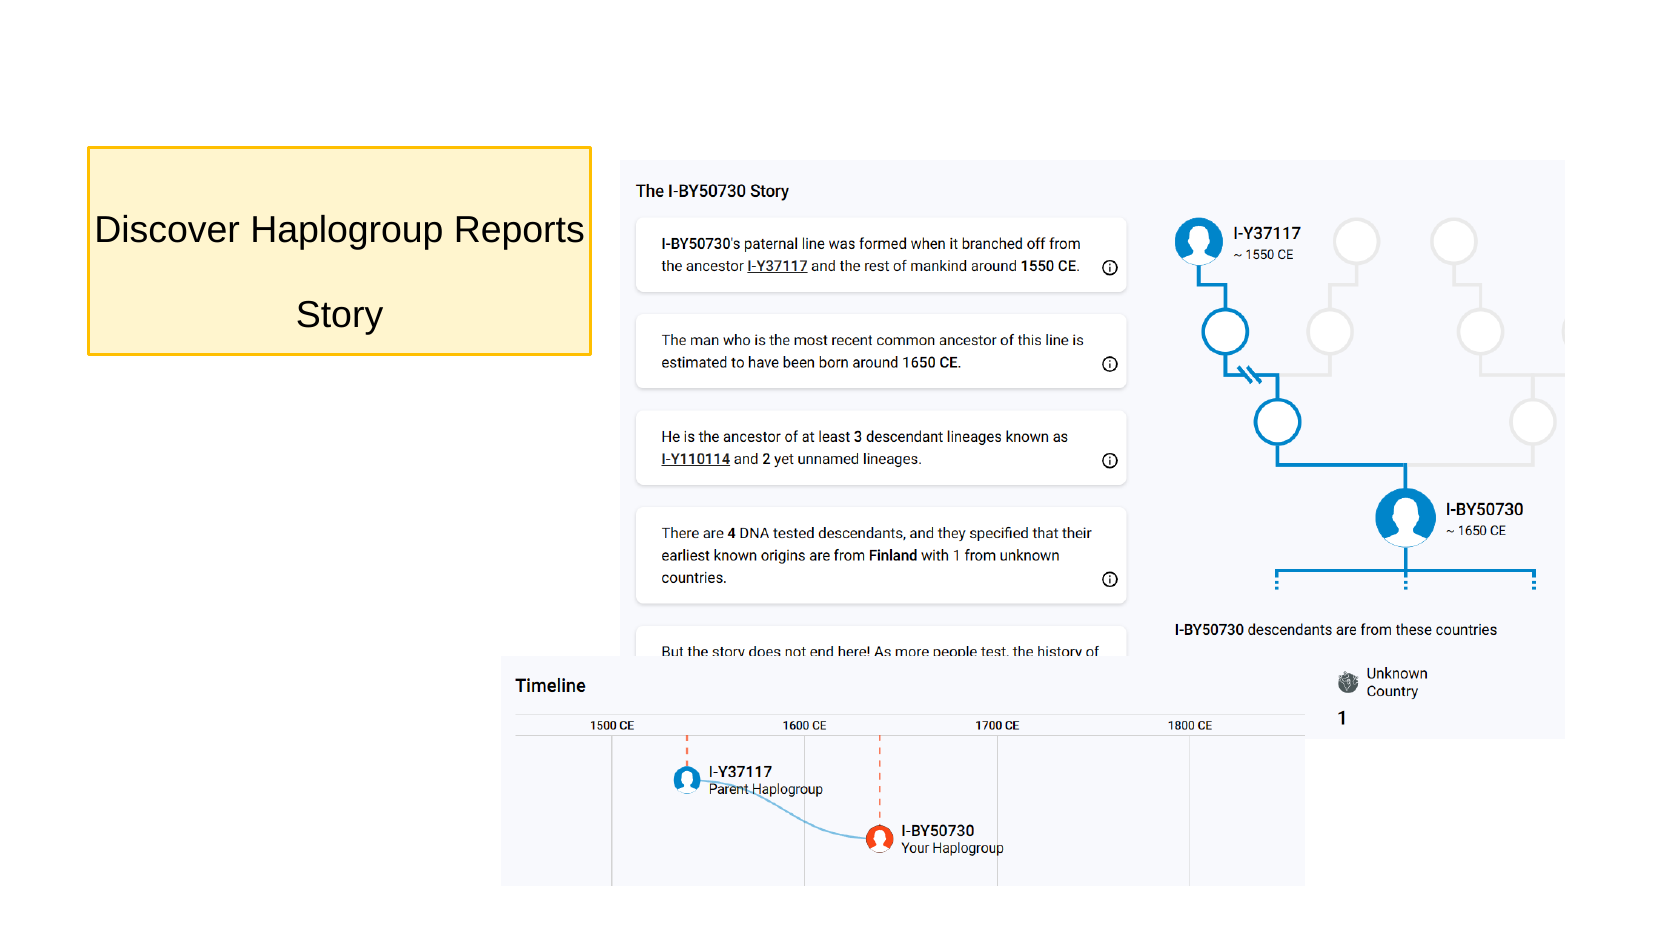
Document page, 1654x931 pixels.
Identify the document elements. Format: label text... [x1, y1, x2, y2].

text_box Discover Haplogroup Reports Story [88, 147, 591, 355]
picture [501, 160, 1565, 886]
